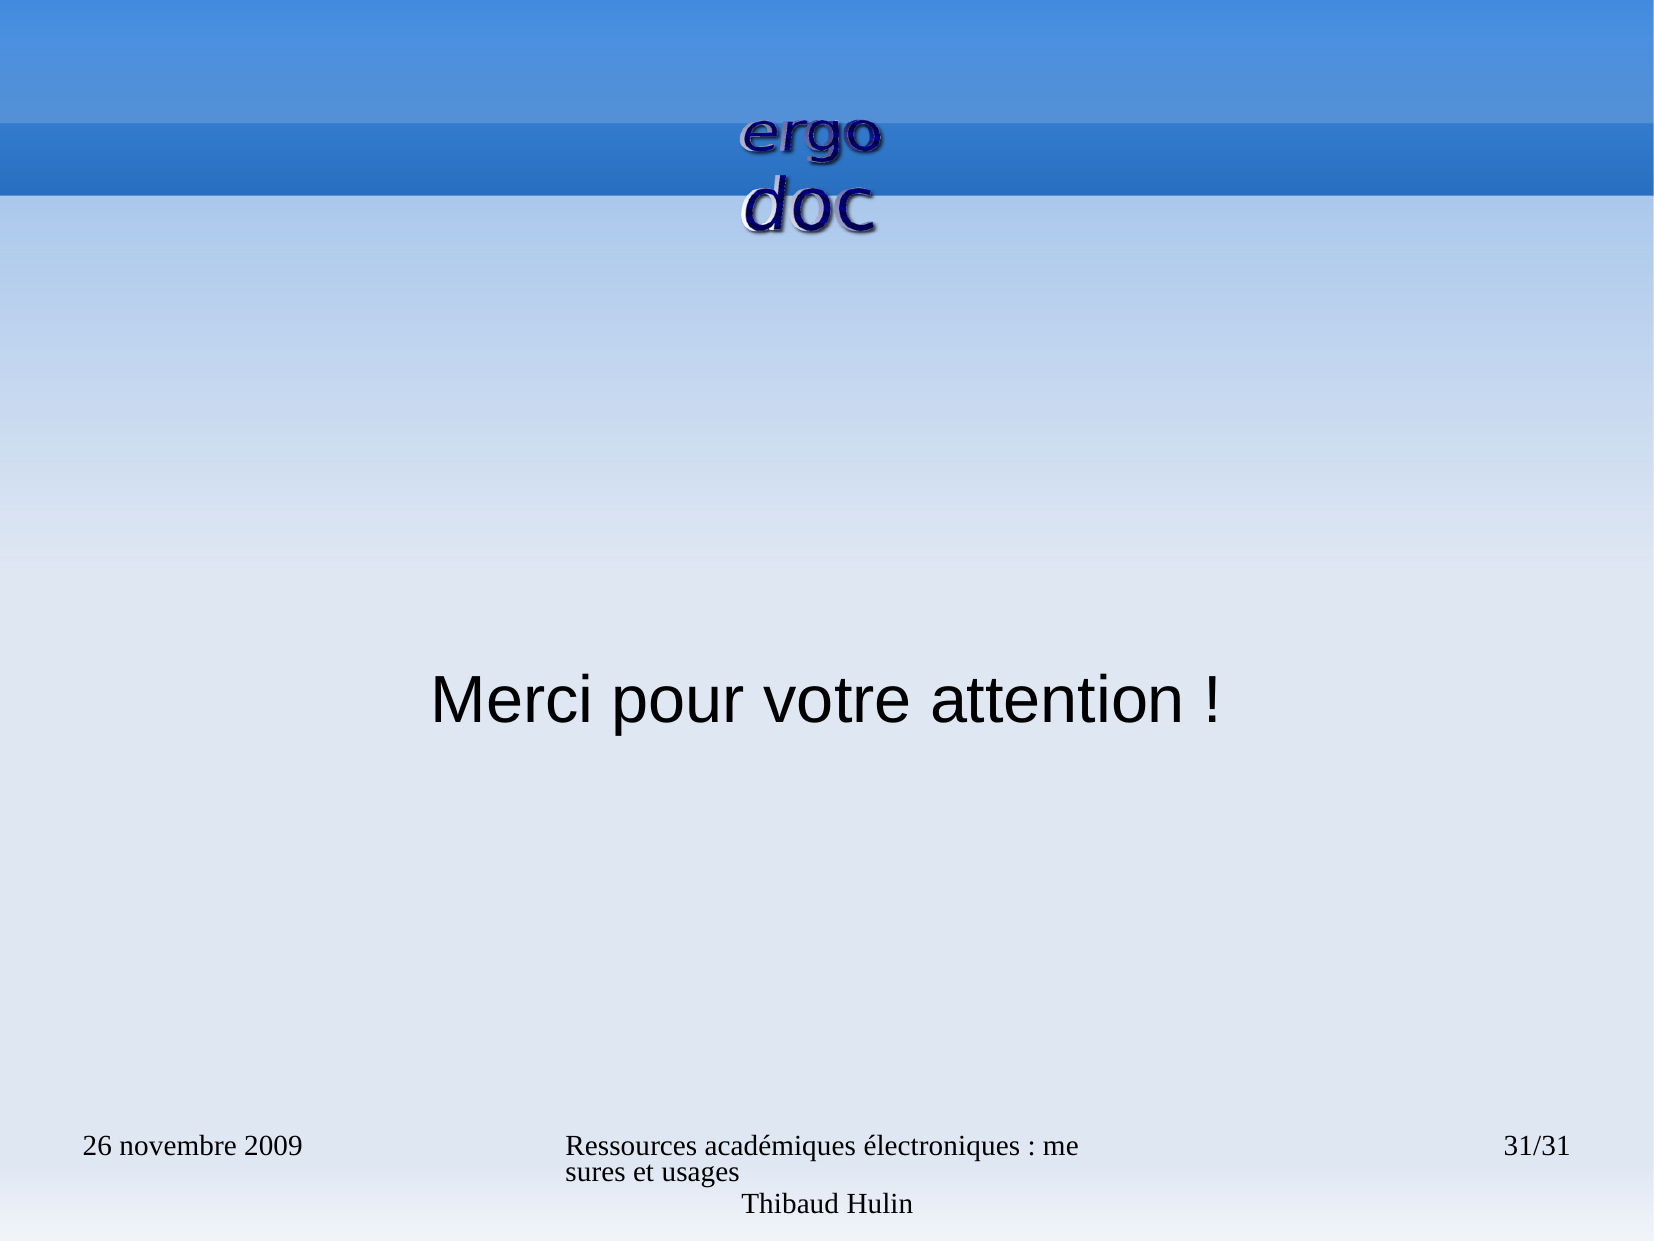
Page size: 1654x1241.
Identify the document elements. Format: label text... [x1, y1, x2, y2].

subtitle Merci pour votre attention ! [82, 297, 1571, 1102]
picture [0, 0, 1654, 1241]
